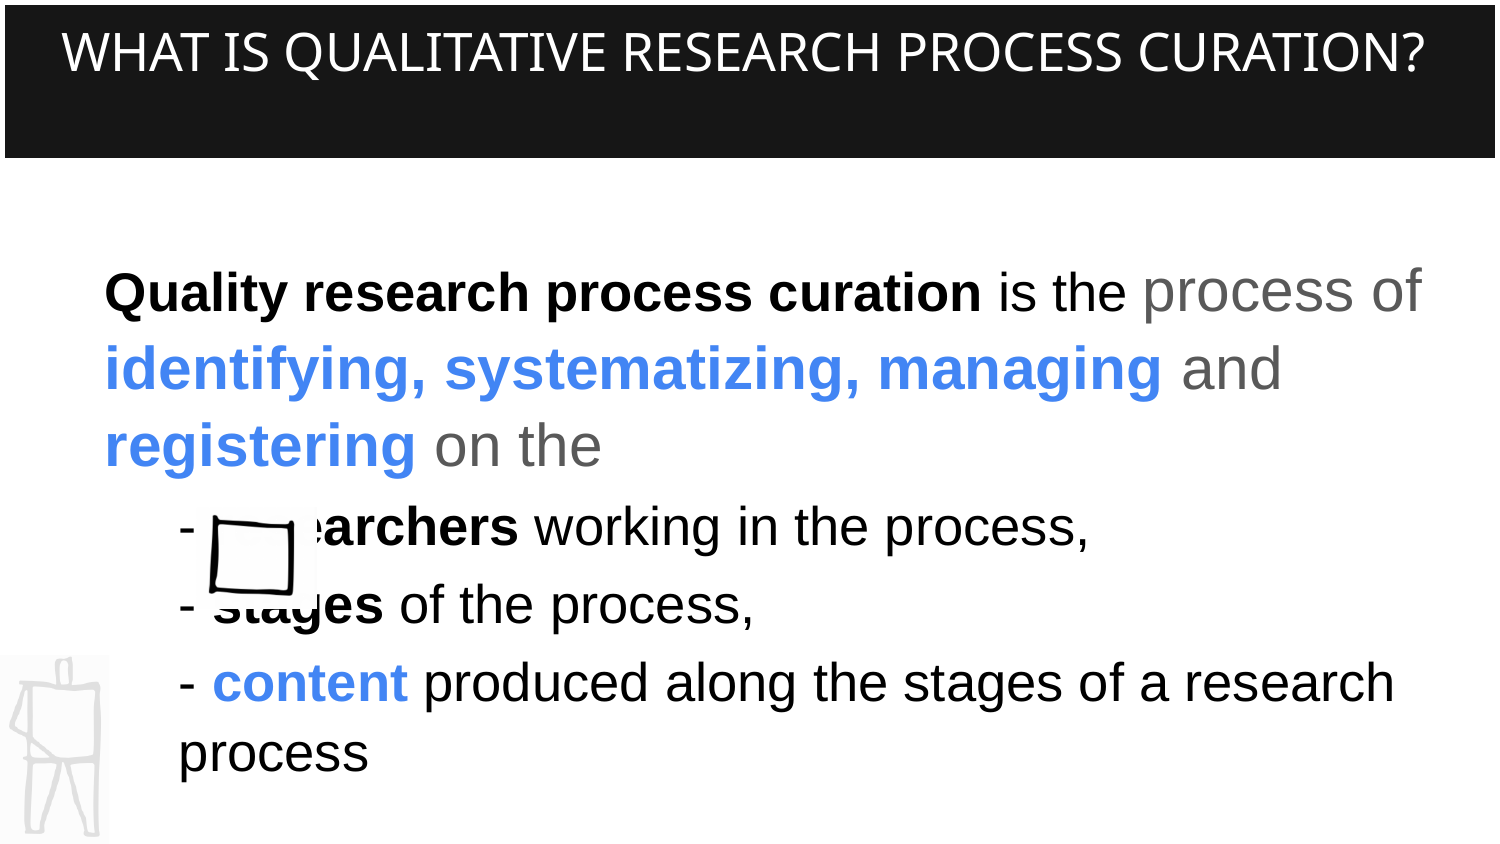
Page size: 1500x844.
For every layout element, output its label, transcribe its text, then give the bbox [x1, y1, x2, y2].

picture [196, 507, 317, 609]
title What is Qualitative Research Process Curation? [0, 0, 1500, 164]
picture [0, 652, 111, 844]
list Quality research process curation is the process of identifying, systematizing, managing and registering on the - researchers working in the process, - stages of the process, - content produced along the stages of a research process [89, 163, 1484, 811]
